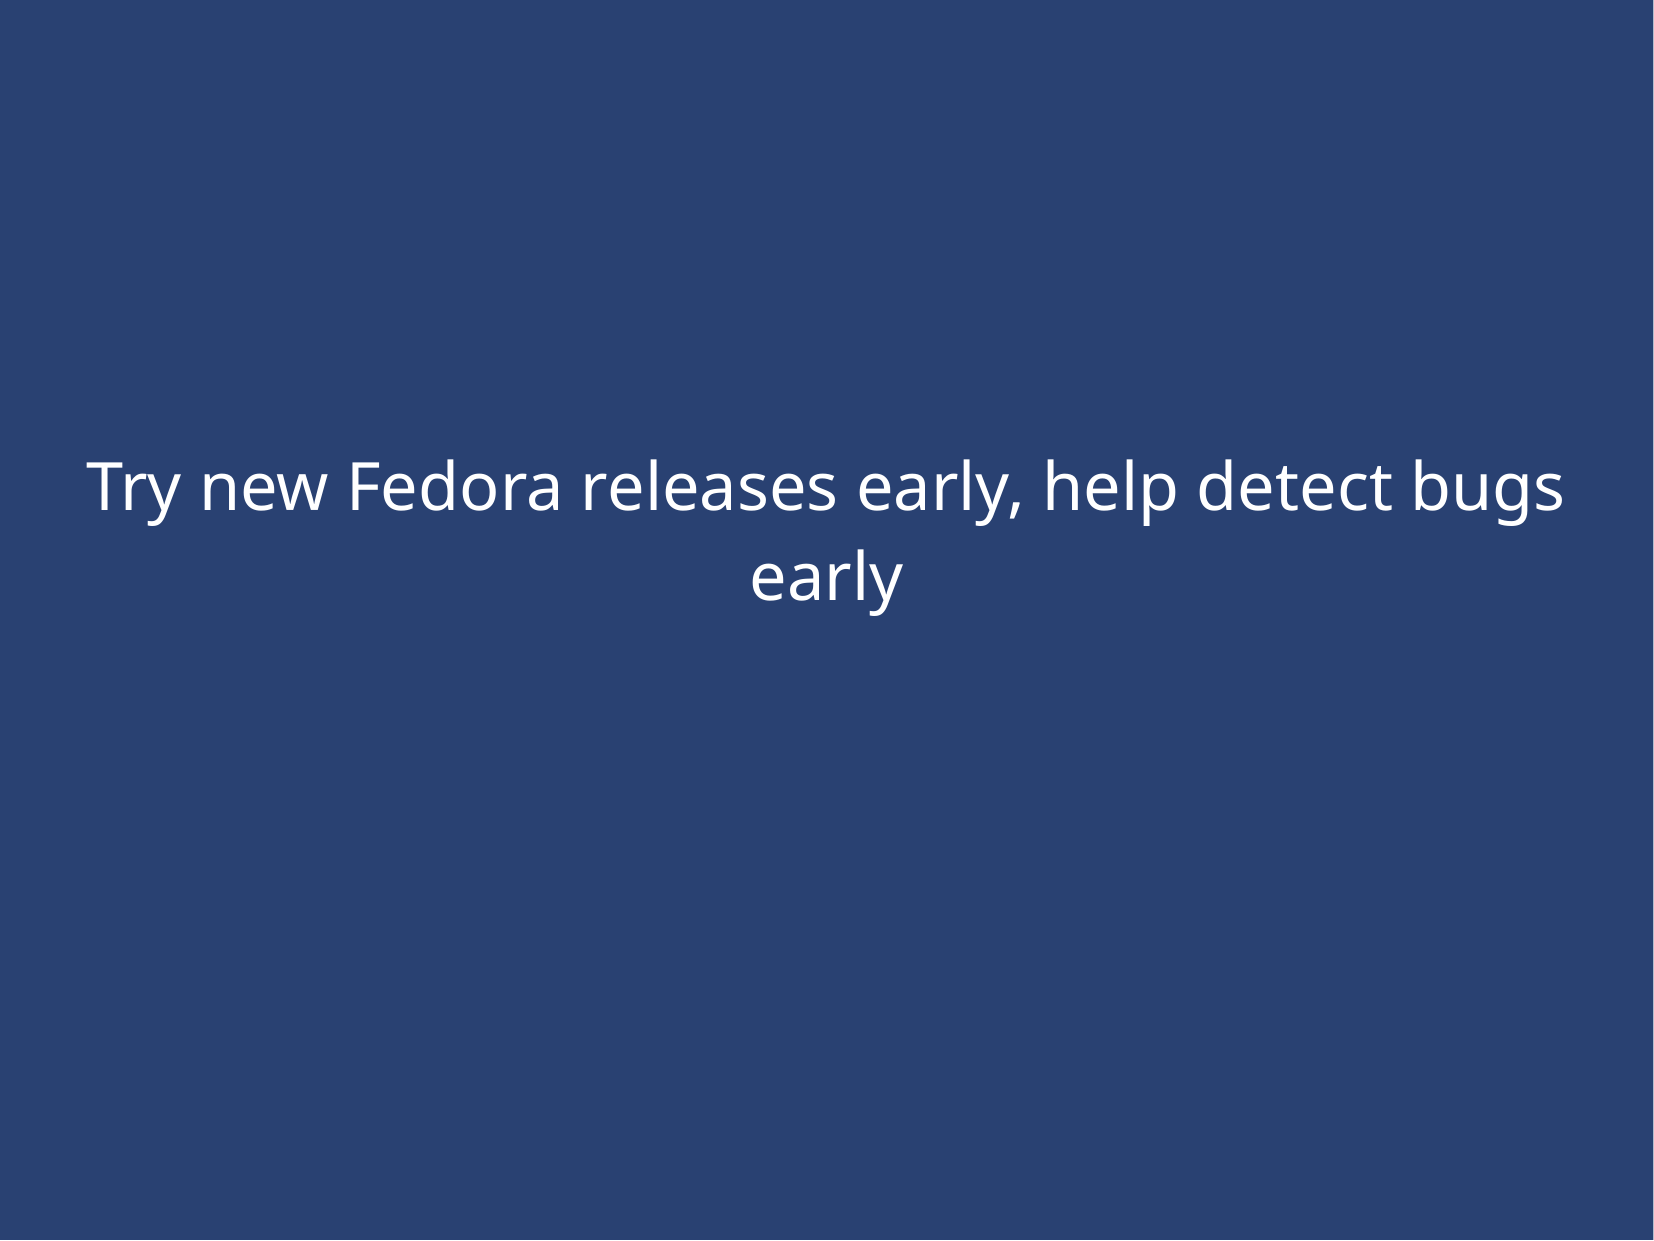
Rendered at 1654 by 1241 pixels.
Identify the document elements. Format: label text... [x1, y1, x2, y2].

subtitle Try new Fedora releases early, help detect bugs early [82, 49, 1571, 1109]
